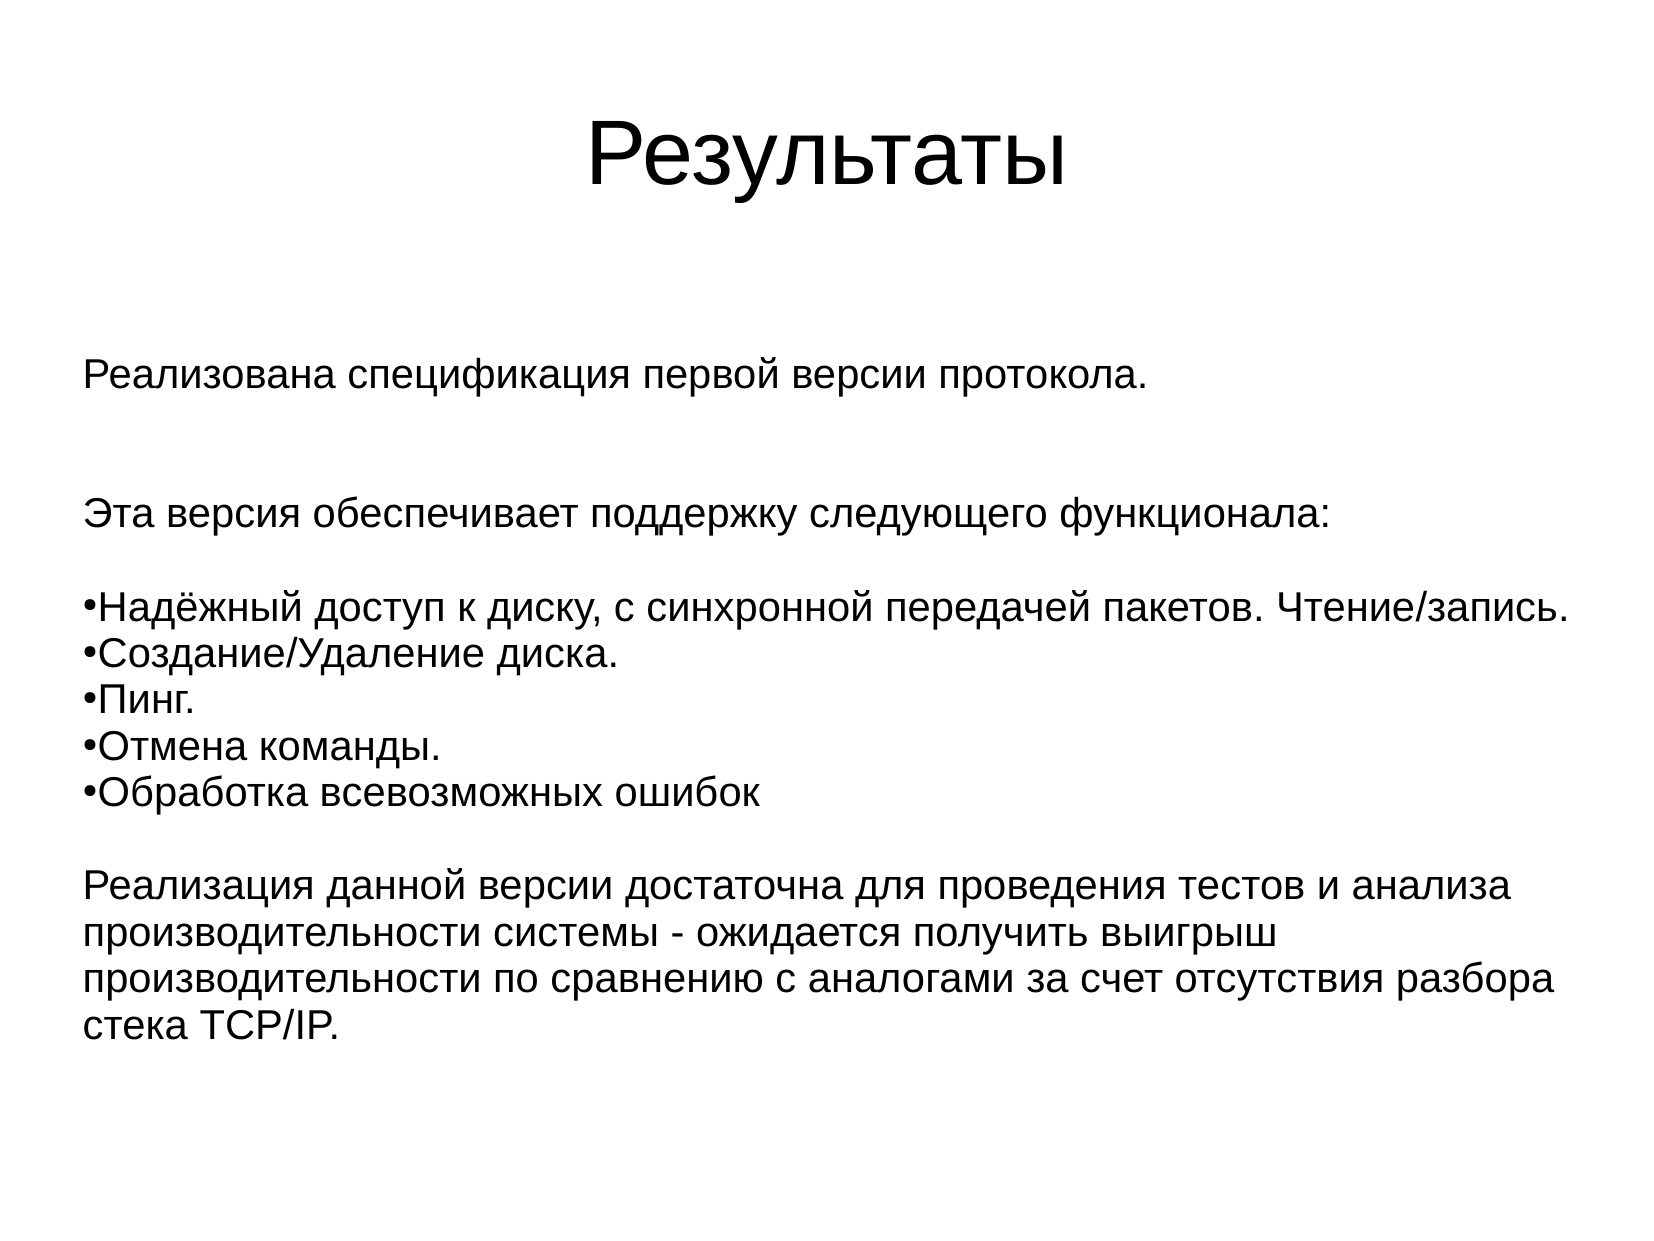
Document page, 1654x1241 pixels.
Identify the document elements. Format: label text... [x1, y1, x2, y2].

subtitle Реализована спецификация первой версии протокола. Эта версия обеспечивает поддержку следующего функционала: Надёжный доступ к диску, с синхронной передачей пакетов. Чтение/запись. Создание/Удаление диска. Пинг. Отмена команды. Обработка всевозможных ошибок Реализация данной версии достаточна для проведения тестов и анализа производительности системы - ожидается получить выигрыш производительности по сравнению с аналогами за счет отсутствия разбора стека TCP/IP. [82, 297, 1571, 1102]
title Результаты [82, 56, 1571, 250]
